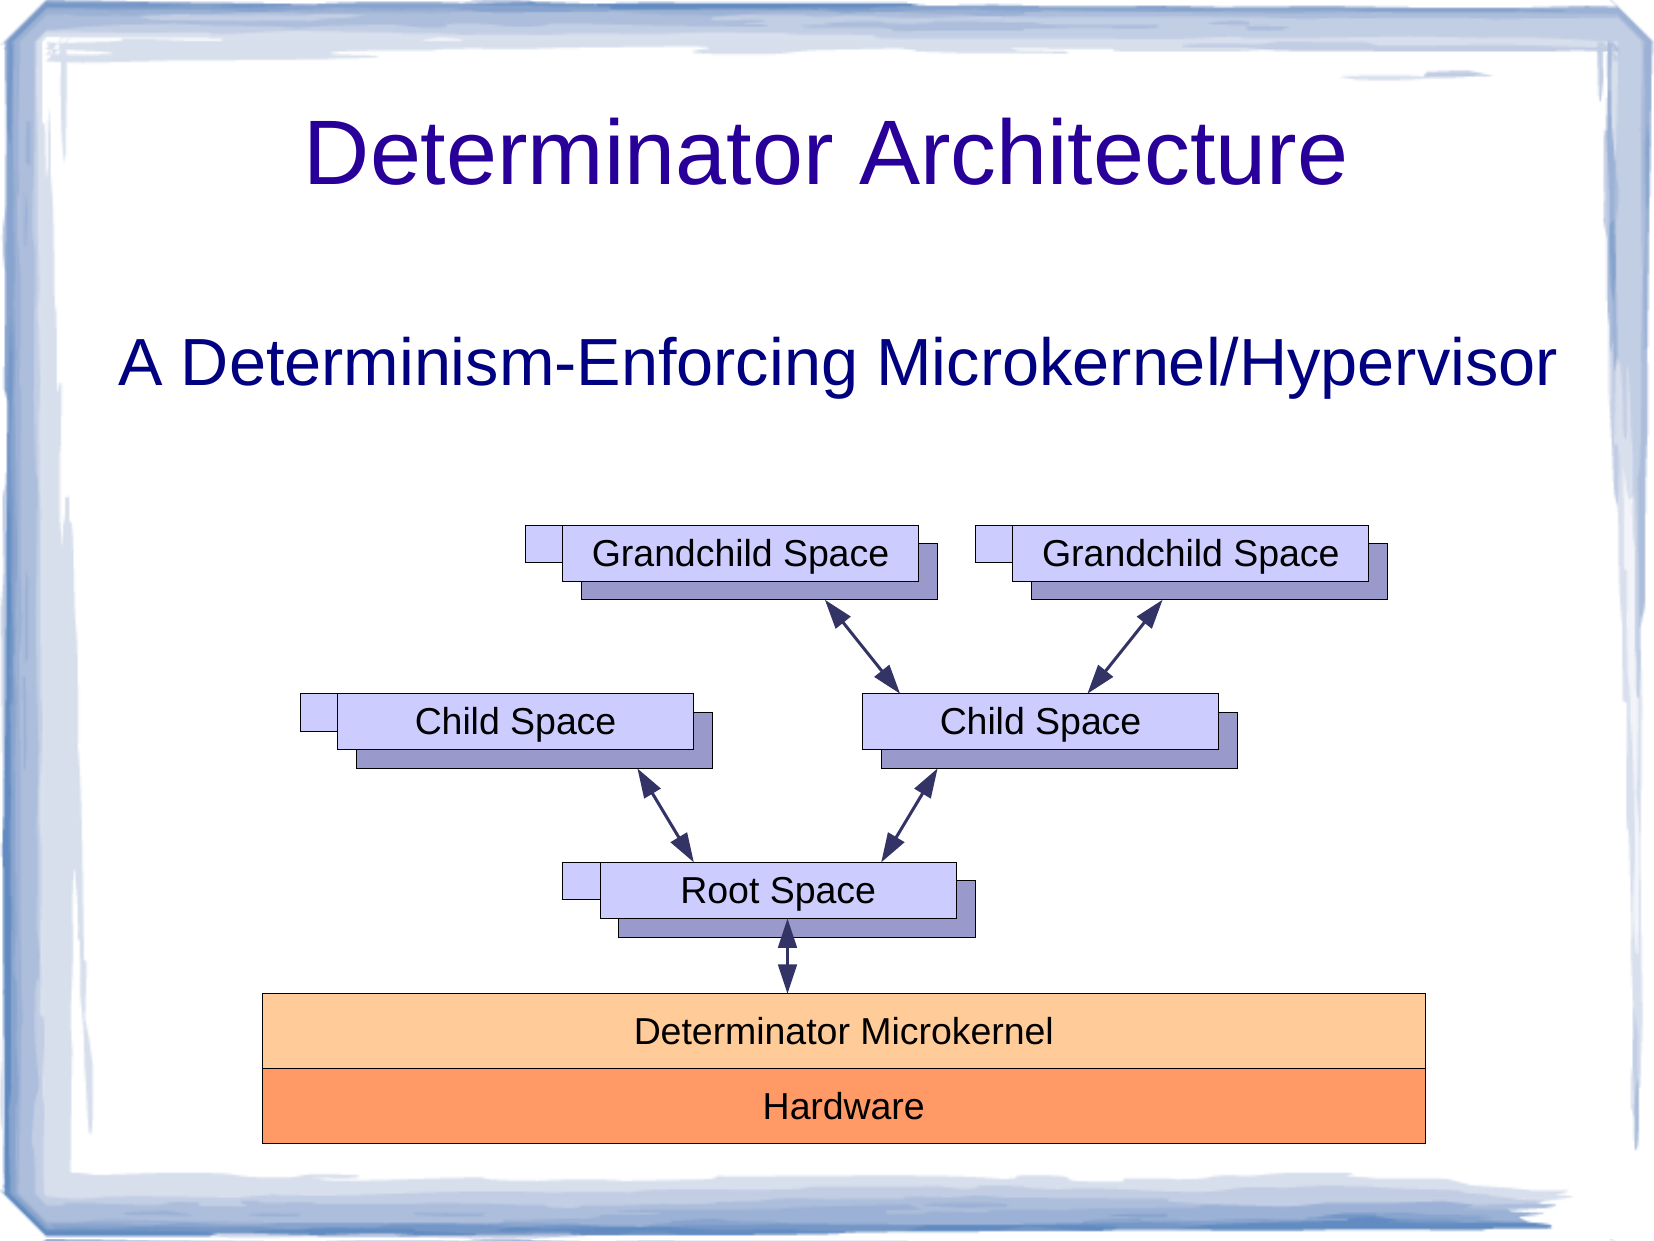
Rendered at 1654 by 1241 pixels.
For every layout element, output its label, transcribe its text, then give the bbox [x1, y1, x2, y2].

text_box [618, 919, 787, 938]
text_box [581, 543, 938, 600]
text_box Grandchild Space [1012, 525, 1369, 582]
title Determinator Architecture [82, 49, 1571, 257]
text_box [1031, 543, 1388, 600]
text_box [300, 693, 338, 732]
text_box Root Space [600, 862, 957, 919]
text_box Child Space [337, 693, 694, 750]
list A Determinism-Enforcing Microkernel/Hypervisor [118, 324, 1571, 413]
text_box [525, 525, 563, 563]
text_box Grandchild Space [562, 525, 919, 582]
picture [0, 0, 1654, 1241]
text_box [562, 862, 600, 900]
text_box [881, 712, 1238, 769]
text_box Child Space [862, 693, 1219, 750]
text_box [788, 880, 976, 938]
text_box Determinator Microkernel [262, 993, 1426, 1068]
text_box [356, 712, 713, 769]
text_box Hardware [262, 1068, 1426, 1144]
text_box [975, 525, 1013, 563]
